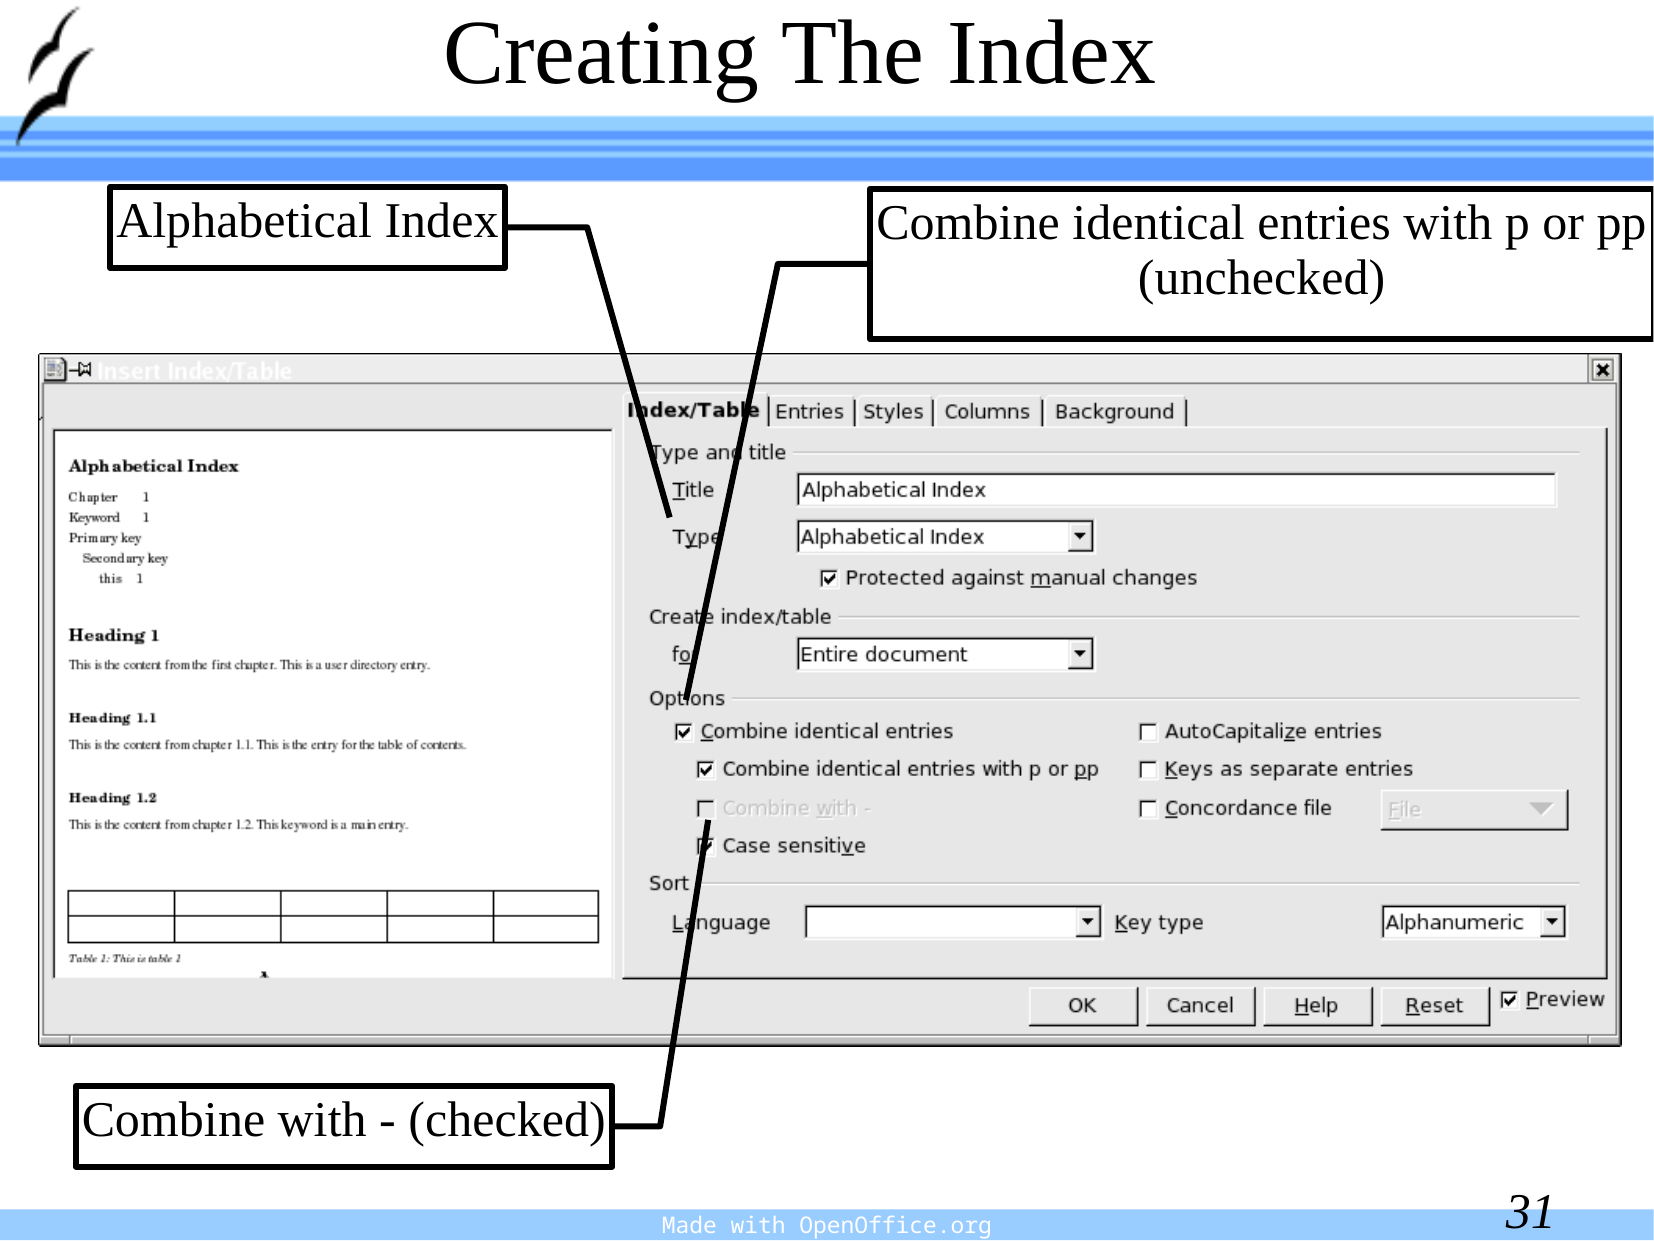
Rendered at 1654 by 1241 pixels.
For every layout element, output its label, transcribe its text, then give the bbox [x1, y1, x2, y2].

text_box Combine identical entries with p or pp (unchecked) [869, 188, 1654, 340]
title Creating The Index [94, 0, 1507, 117]
text_box Combine with - (checked) [75, 1085, 613, 1167]
picture [38, 353, 1622, 1047]
text_box [284, 698, 678, 754]
picture [0, 0, 1654, 188]
text_box Alphabetical Index [110, 186, 505, 268]
